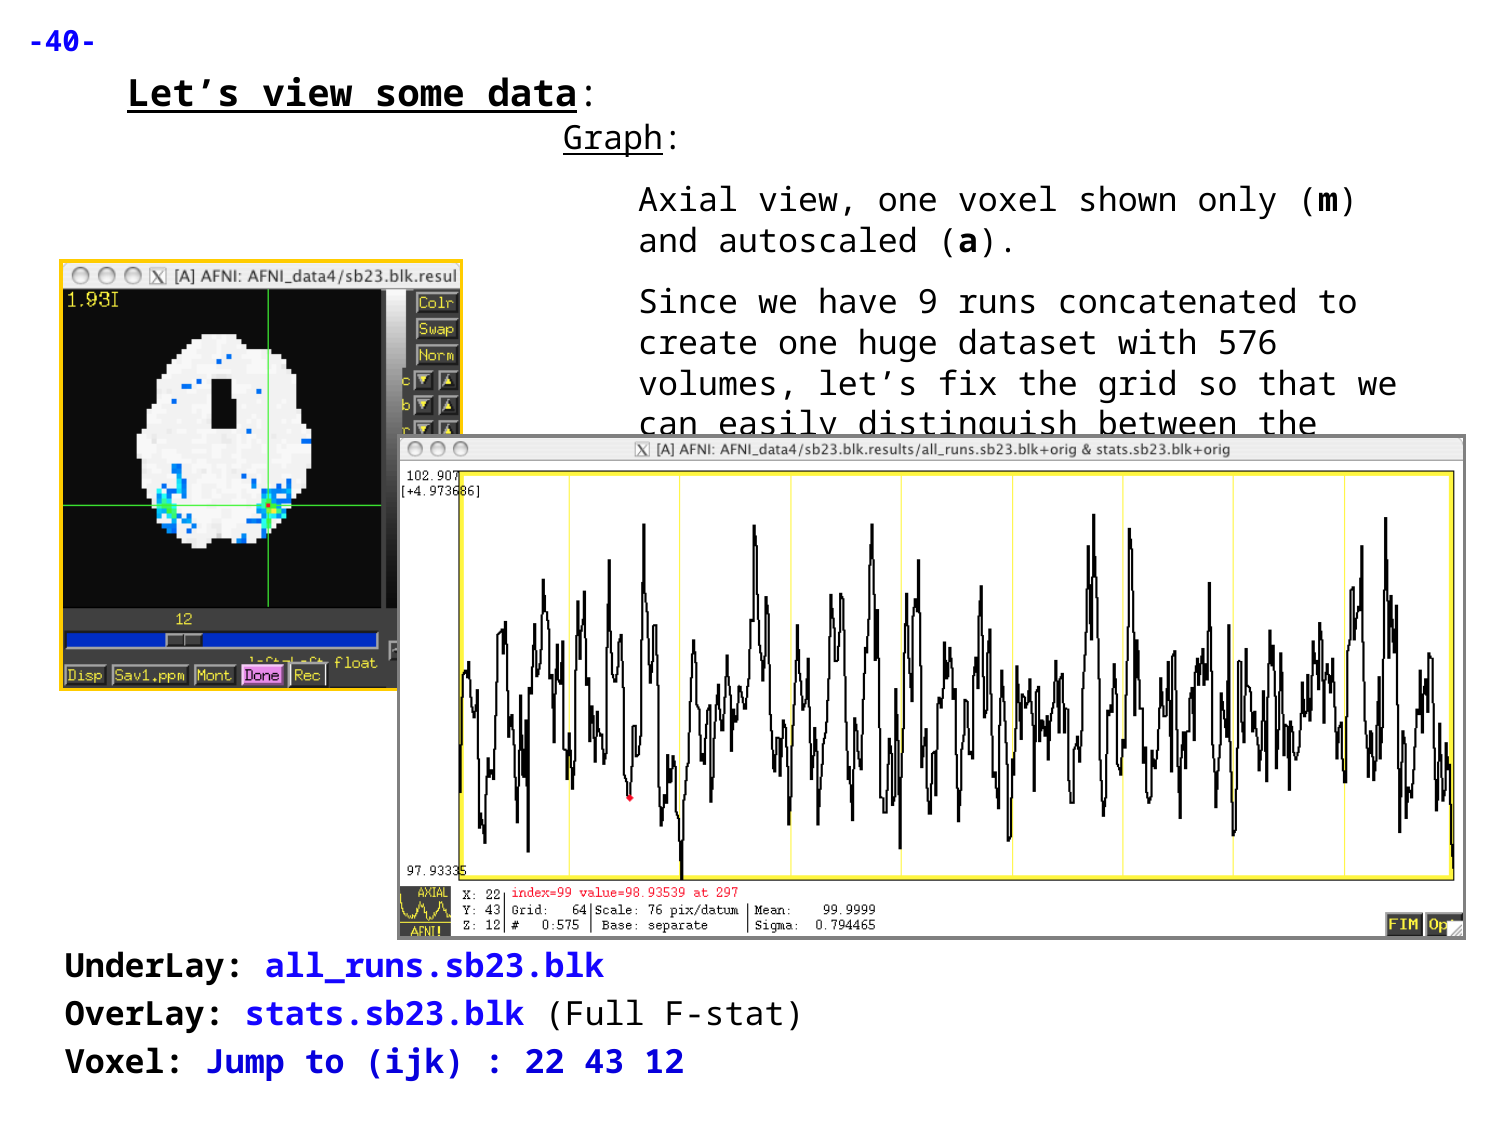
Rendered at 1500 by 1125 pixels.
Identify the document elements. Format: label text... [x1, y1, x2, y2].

list Let’s view some data: [112, 62, 1450, 176]
picture [399, 437, 1463, 937]
text_box Graph: Axial view, one voxel shown only (m) and autoscaled (a). Since we have 9 runs concatenated to create one huge dataset with 576 volumes, let’s fix the grid so that we can easily distinguish between the runs, Opt --> Grid --> Choose: 64 (576/9=64) [548, 109, 1436, 434]
text_box UnderLay: all_runs.sb23.blk OverLay: stats.sb23.blk (Full F-stat) Voxel: Jump to (ijk) : 22 43 12 [50, 947, 926, 1087]
picture [62, 262, 461, 688]
